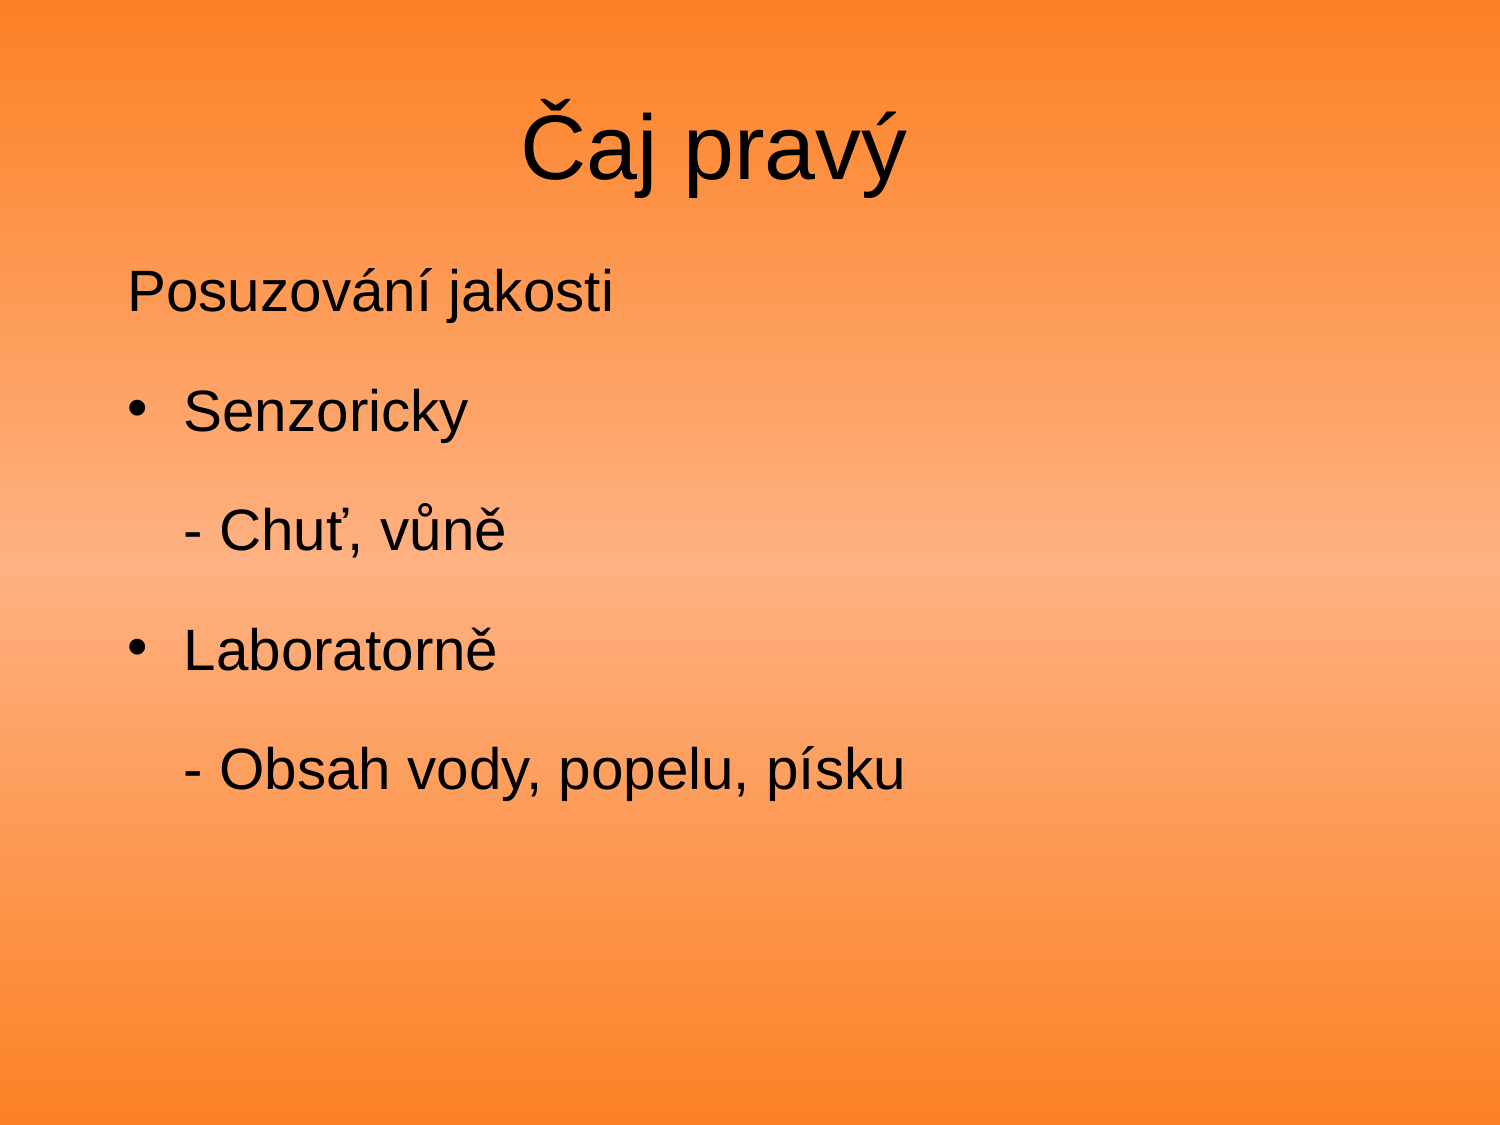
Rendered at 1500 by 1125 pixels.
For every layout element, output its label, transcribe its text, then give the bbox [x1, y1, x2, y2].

title Čaj pravý [76, 66, 1352, 219]
list Posuzování jakosti Senzoricky - Chuť, vůně Laboratorně - Obsah vody, popelu, písku [112, 210, 1388, 1020]
